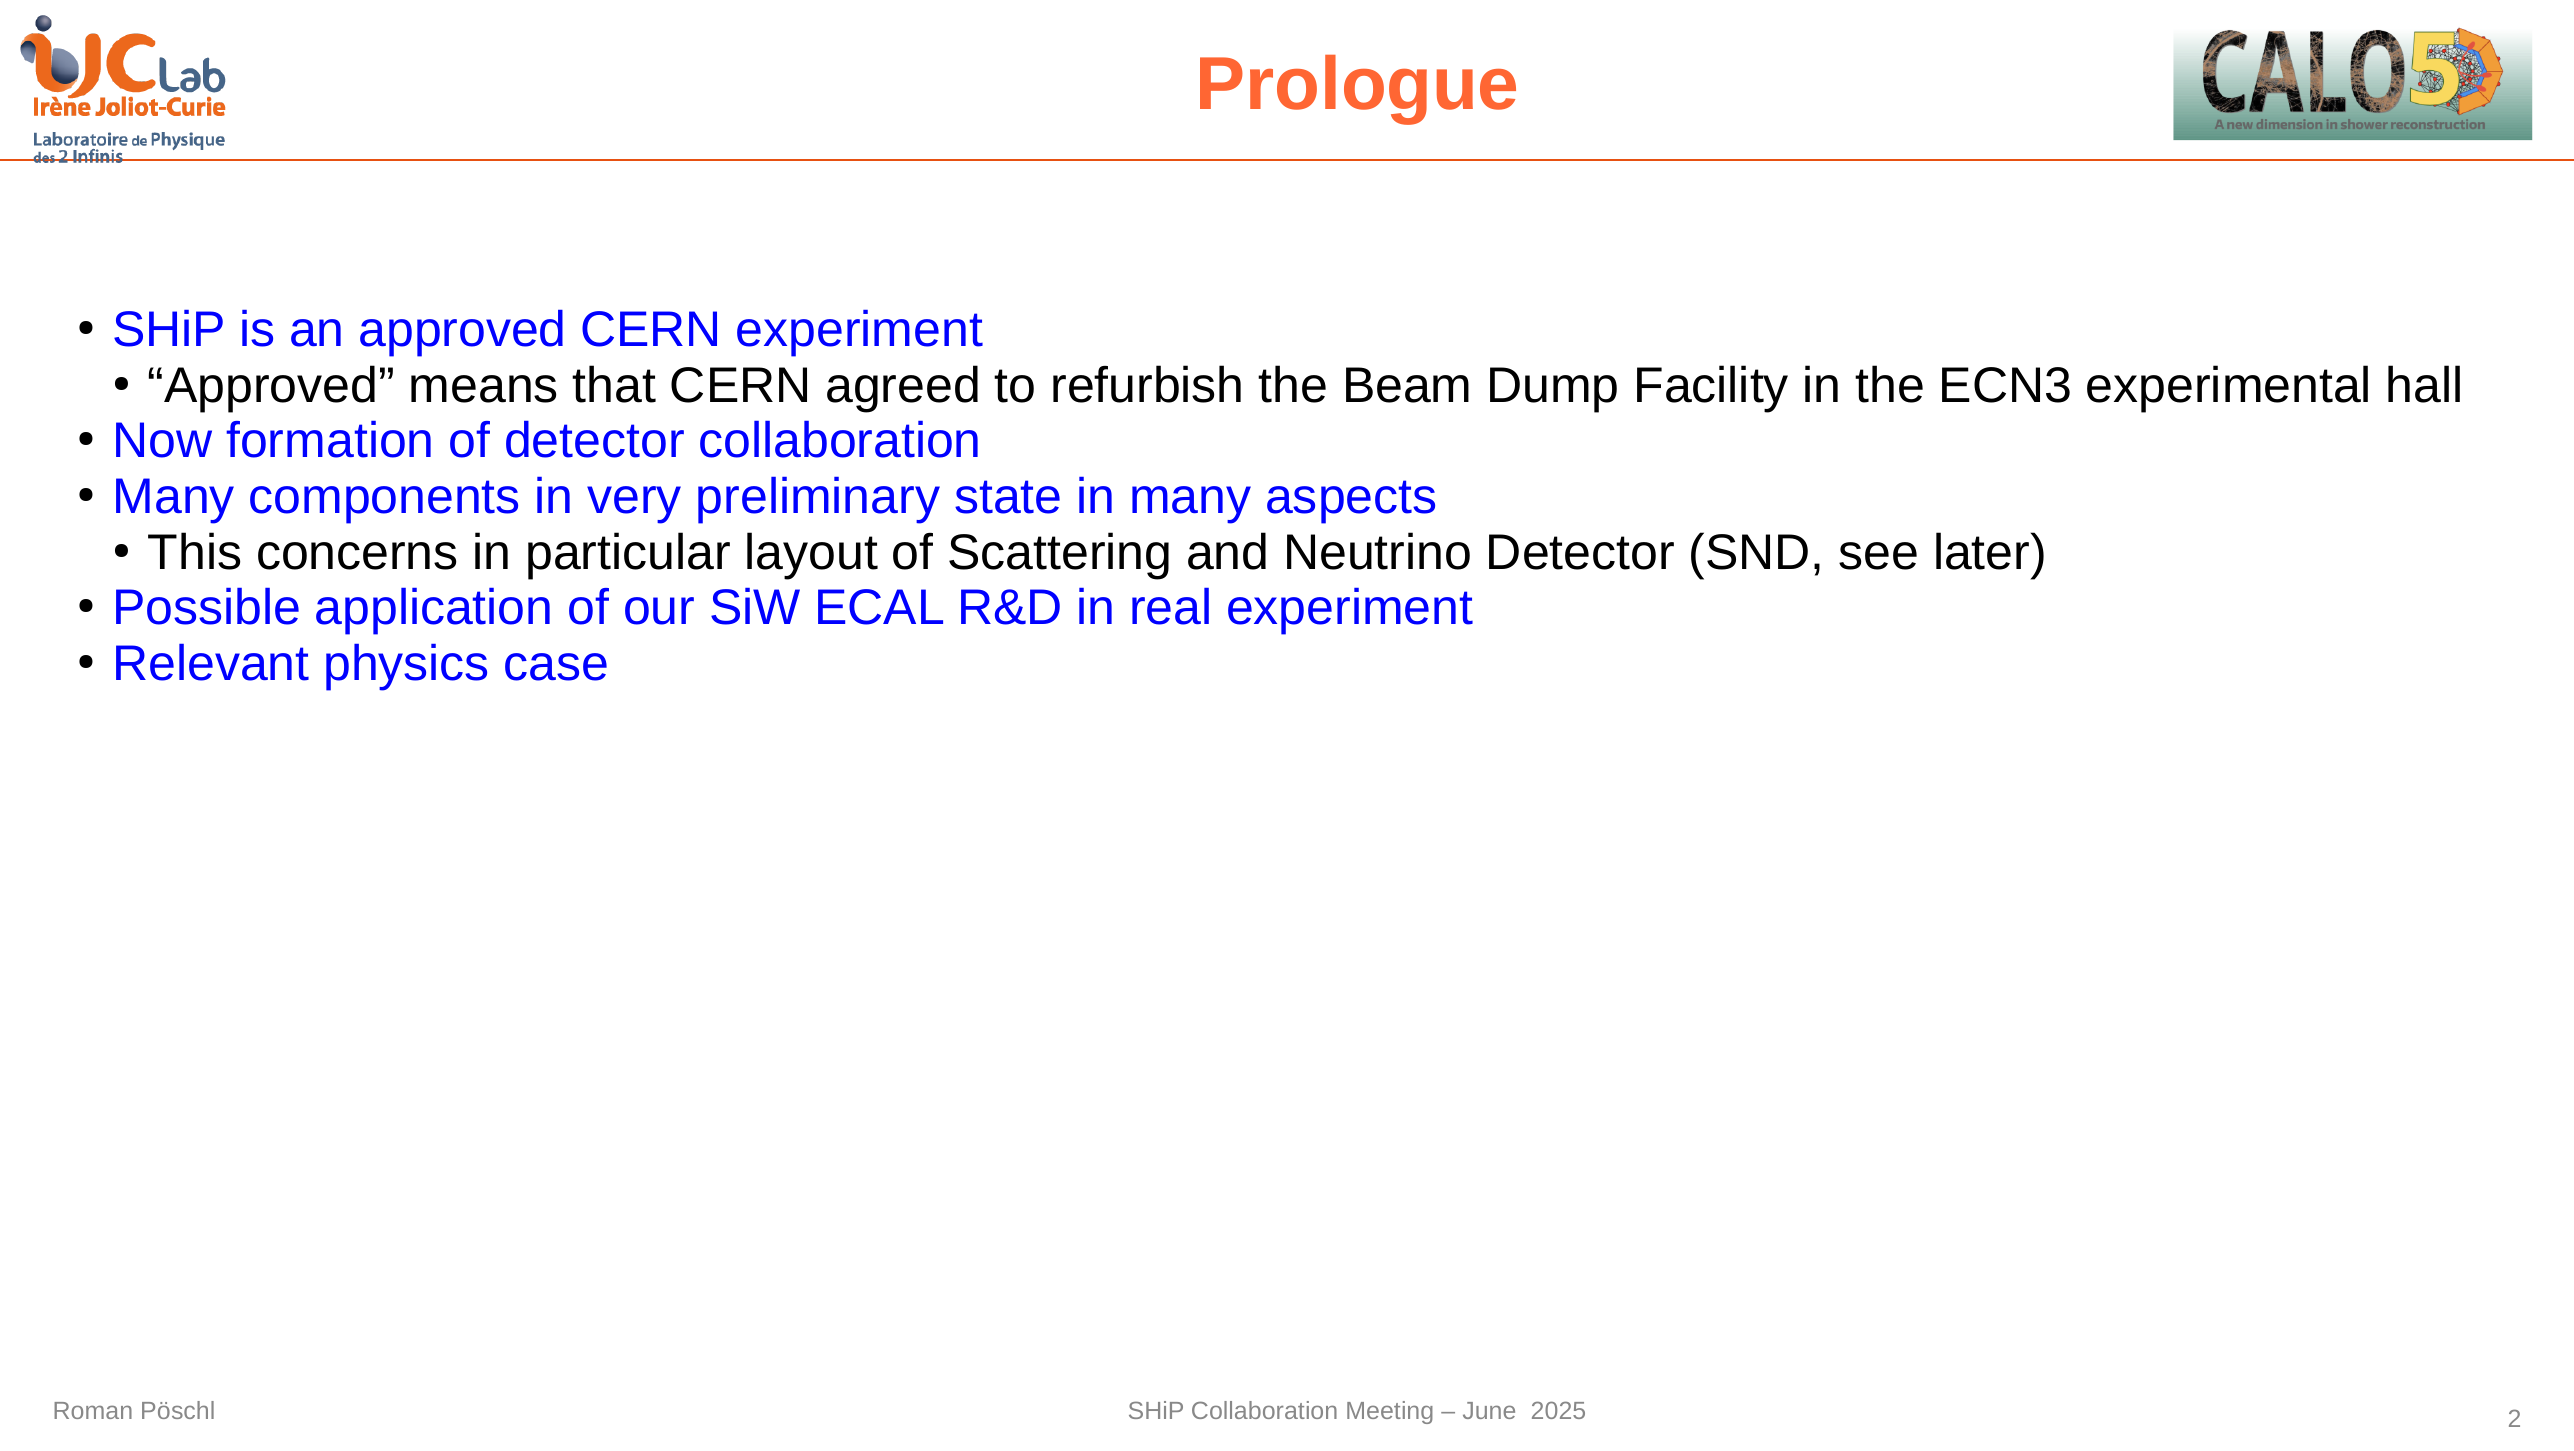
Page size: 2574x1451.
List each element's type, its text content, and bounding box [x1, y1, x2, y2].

picture [2165, 5, 2534, 141]
text_box SHiP is an approved CERN experiment “Approved” means that CERN agreed to refurbish the Beam Dump Facility in the ECN3 experimental hall Now formation of detector collaboration Many components in very preliminary state in many aspects This concerns in particular layout of Scattering and Neutrino Detector (SND, see later) Possible application of our SiW ECAL R&D in real experiment Relevant physics case [62, 293, 2481, 755]
title Prologue [199, 34, 2517, 132]
picture [4, 0, 241, 178]
